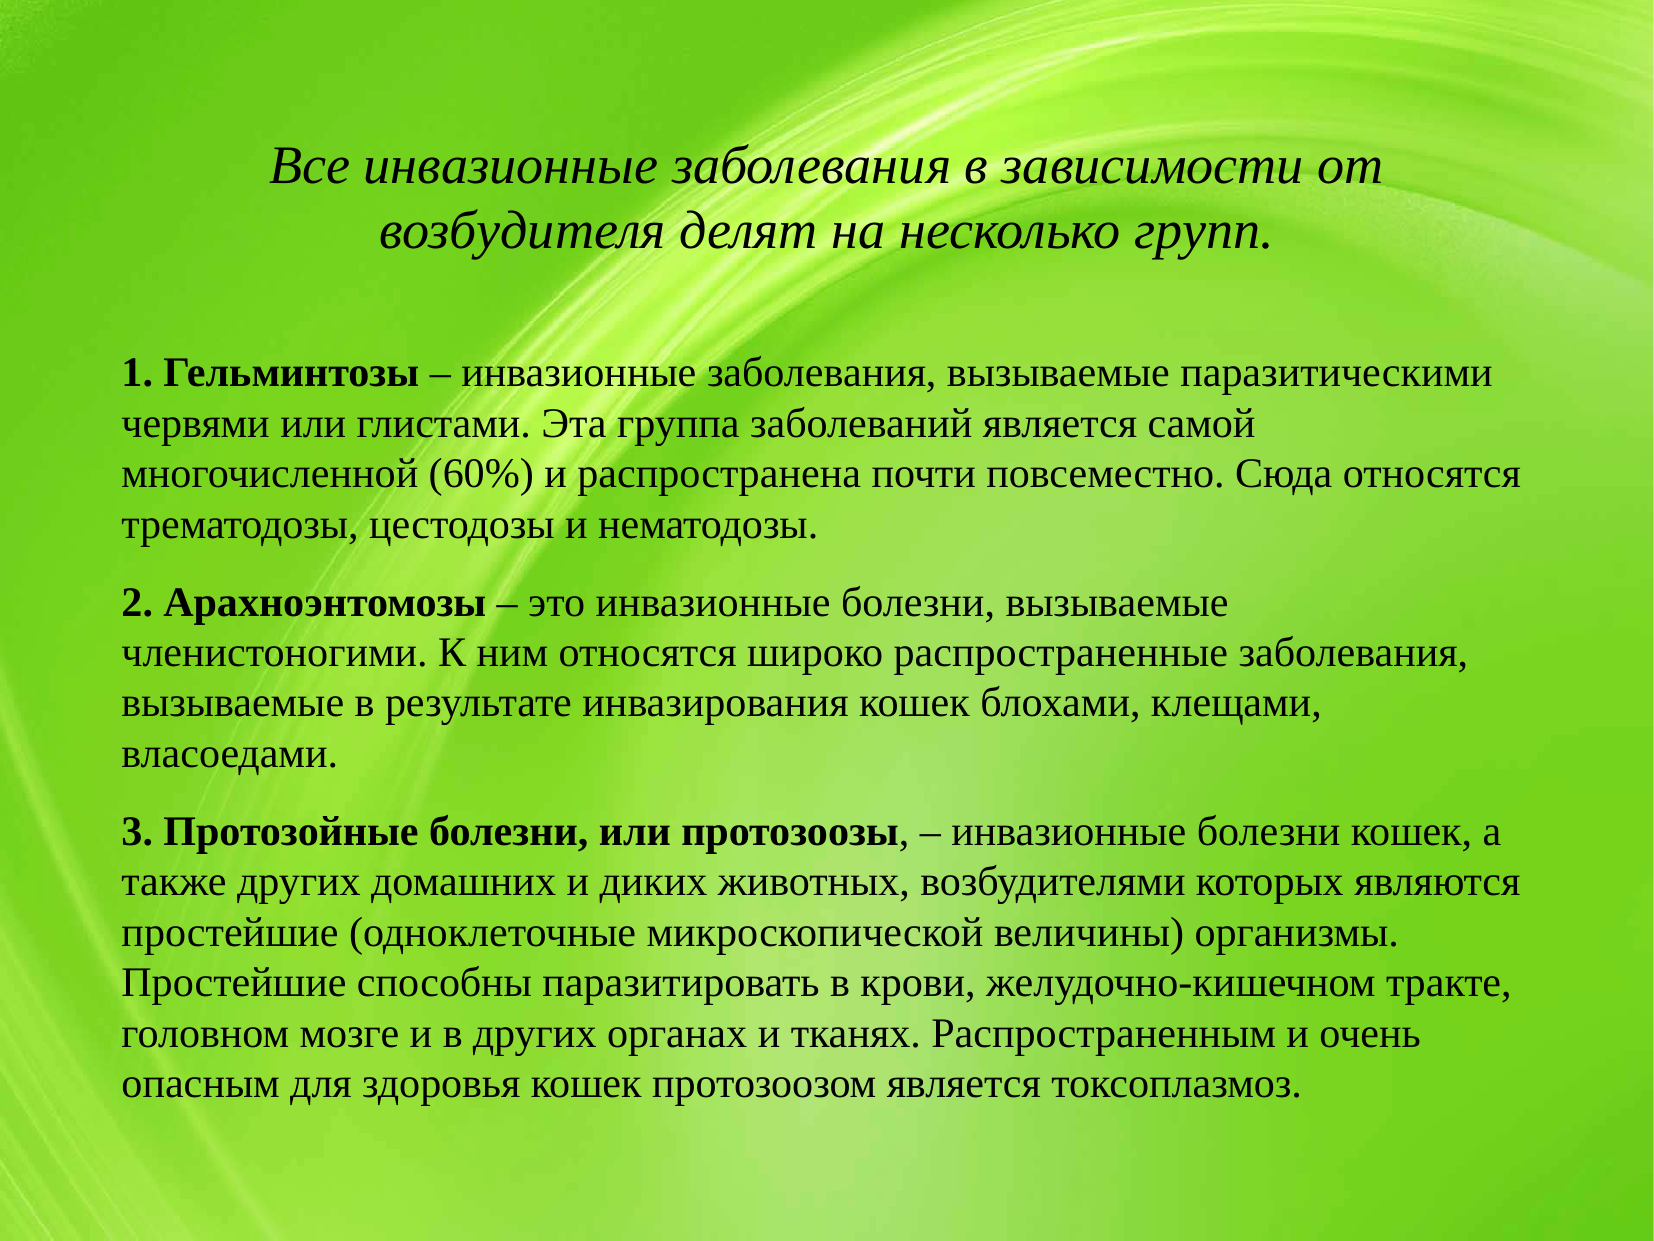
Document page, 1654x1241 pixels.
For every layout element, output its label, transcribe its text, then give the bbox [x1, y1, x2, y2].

list 1. Гельминтозы – инвазионные заболевания, вызываемые паразитическими червями или глистами. Эта группа заболеваний является самой многочисленной (60%) и распространена почти повсеместно. Сюда относятся трематодозы, цестодозы и нематодозы. 2. Арахноэнтомозы – это инвазионные болезни, вызываемые членистоногими. К ним относятся широко распространенные заболевания, вызываемые в результате инвазирования кошек блохами, клещами, власоедами. 3. Протозойные болезни, или протозоозы, – инвазионные болезни кошек, а также других домашних и диких животных, возбудителями которых являются простейшие (одноклеточные микроскопической величины) организмы. Простейшие способны паразитировать в крови, желудочно-кишечном тракте, головном мозге и в других органах и тканях. Распространенным и очень опасным для здоровья кошек протозоозом является токсоплазмоз. [121, 344, 1534, 1127]
title Все инвазионные заболевания в зависимости от возбудителя делят на несколько групп. [121, 91, 1534, 299]
